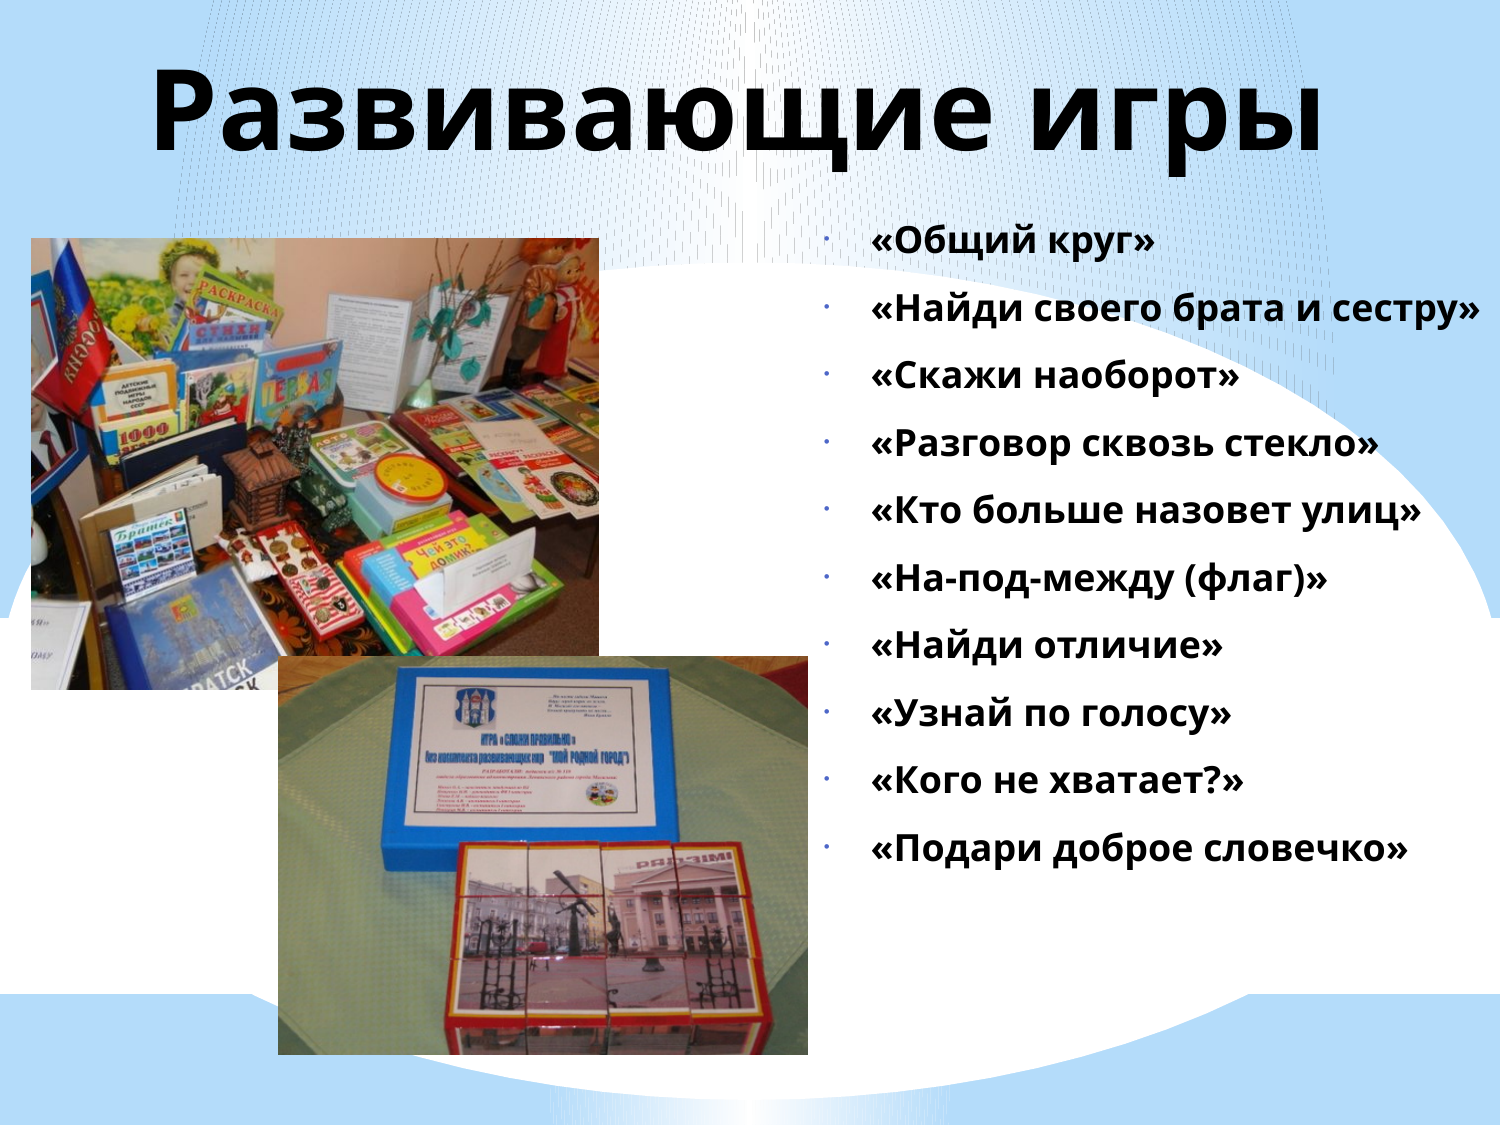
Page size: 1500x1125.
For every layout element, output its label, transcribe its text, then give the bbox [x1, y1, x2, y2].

text_box «Общий круг» «Найди своего брата и сестру» «Скажи наоборот» «Разговор сквозь стекло» «Кто больше назовет улиц» «На-под-между (флаг)» «Найди отличие» «Узнай по голосу» «Кого не хватает?» «Подари доброе словечко» [808, 186, 1500, 877]
picture [31, 238, 808, 1055]
text_box Развивающие игры [132, 30, 1343, 181]
